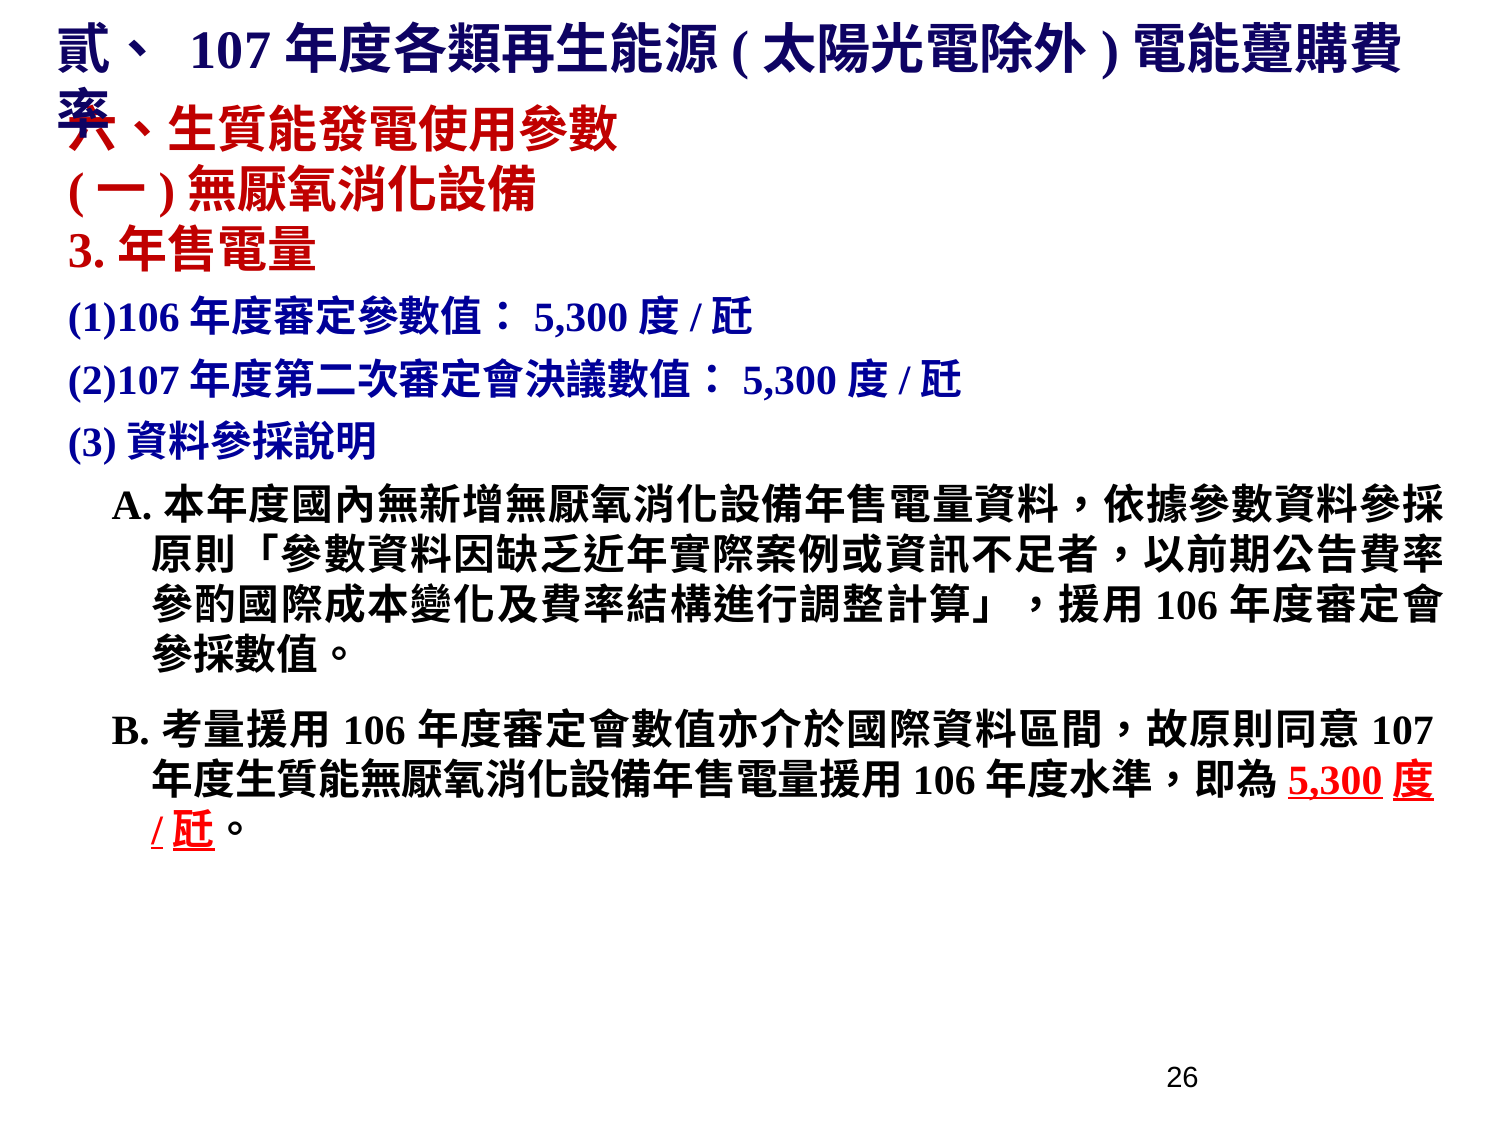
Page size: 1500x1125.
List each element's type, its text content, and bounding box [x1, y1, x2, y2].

text_box 貳、 107年度各類再生能源(太陽光電除外)電能躉購費率 [41, 7, 1459, 90]
text_box 六、生質能發電使用參數 (一)無厭氧消化設備 3.年售電量 (1)106年度審定參數值：5,300度/瓩 (2)107年度第二次審定會決議數值：5,300度/瓩 (3)資料參採說明 A.本年度國內無新增無厭氧消化設備年售電量資料，依據參數資料參採原則「參數資料因缺乏近年實際案例或資訊不足者，以前期公告費率參酌國際成本變化及費率結構進行調整計算」，援用106年度審定會參採數值。 B.考量援用106年度審定會數值亦介於國際資料區間，故原則同意107年度生質能無厭氧消化設備年售電量援用106年度水準，即為5,300度/瓩。 [53, 90, 1459, 861]
text_box <編號> [1151, 1051, 1500, 1125]
